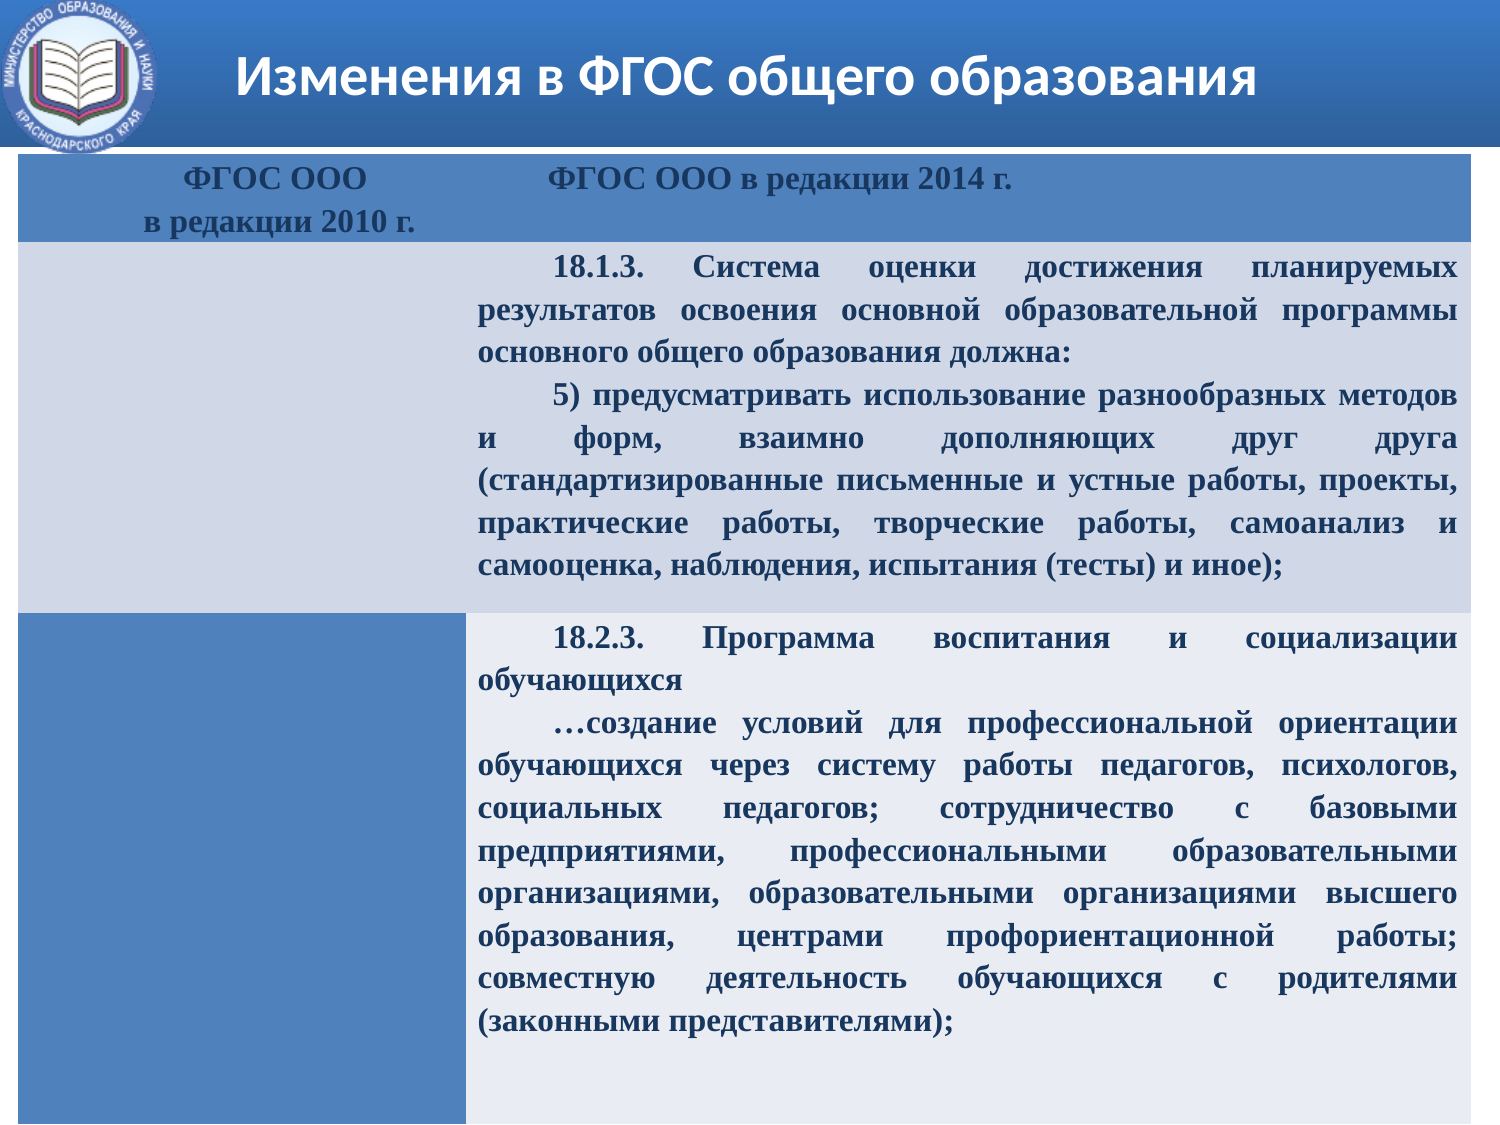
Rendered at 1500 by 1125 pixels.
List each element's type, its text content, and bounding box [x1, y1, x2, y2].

table_header ФГОС ООО в редакции 2010 г. [18, 154, 466, 242]
table_cell [18, 242, 466, 613]
picture [0, 0, 157, 155]
table_cell 18.1.3. Система оценки достижения планируемых результатов освоения основной образовательной программы основного общего образования должна: 5) предусматривать использование разнообразных методов и форм, взаимно дополняющих друг друга (стандартизированные письменные и устные работы, проекты, практические работы, творческие работы, самоанализ и самооценка, наблюдения, испытания (тесты) и иное); [466, 242, 1471, 613]
table_cell [18, 613, 466, 1124]
table_cell 18.2.3. Программа воспитания и социализации обучающихся …создание условий для профессиональной ориентации обучающихся через систему работы педагогов, психологов, социальных педагогов; сотрудничество с базовыми предприятиями, профессиональными образовательными организациями, образовательными организациями высшего образования, центрами профориентационной работы; совместную деятельность обучающихся с родителями (законными представителями); [466, 613, 1471, 1124]
text_box Изменения в ФГОС общего образования [157, 0, 1500, 147]
table_header ФГОС ООО в редакции 2014 г. [466, 154, 1471, 242]
